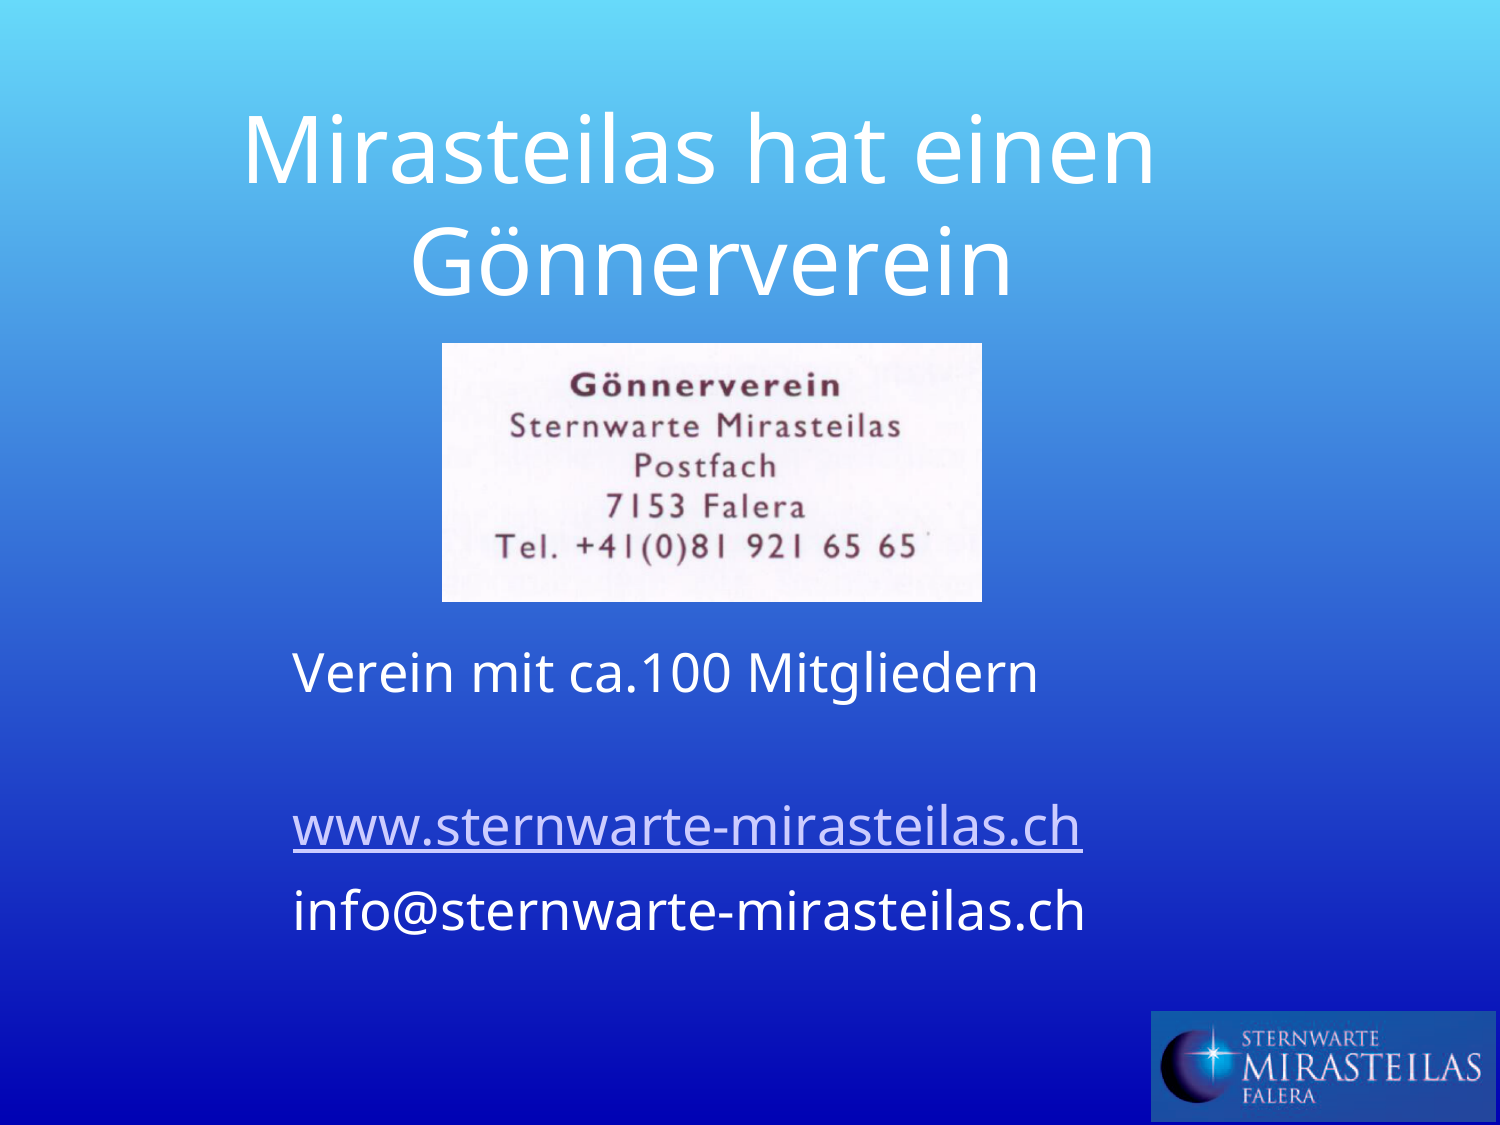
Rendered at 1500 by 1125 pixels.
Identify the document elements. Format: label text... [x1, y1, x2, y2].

picture [442, 343, 982, 602]
text_box Mirasteilas hat einen Gönnerverein [221, 66, 1203, 315]
text_box Verein mit ca.100 Mitgliedern www.sternwarte-mirasteilas.ch info@sternwarte-mirasteilas.ch [277, 630, 1259, 997]
picture [1151, 1011, 1496, 1122]
